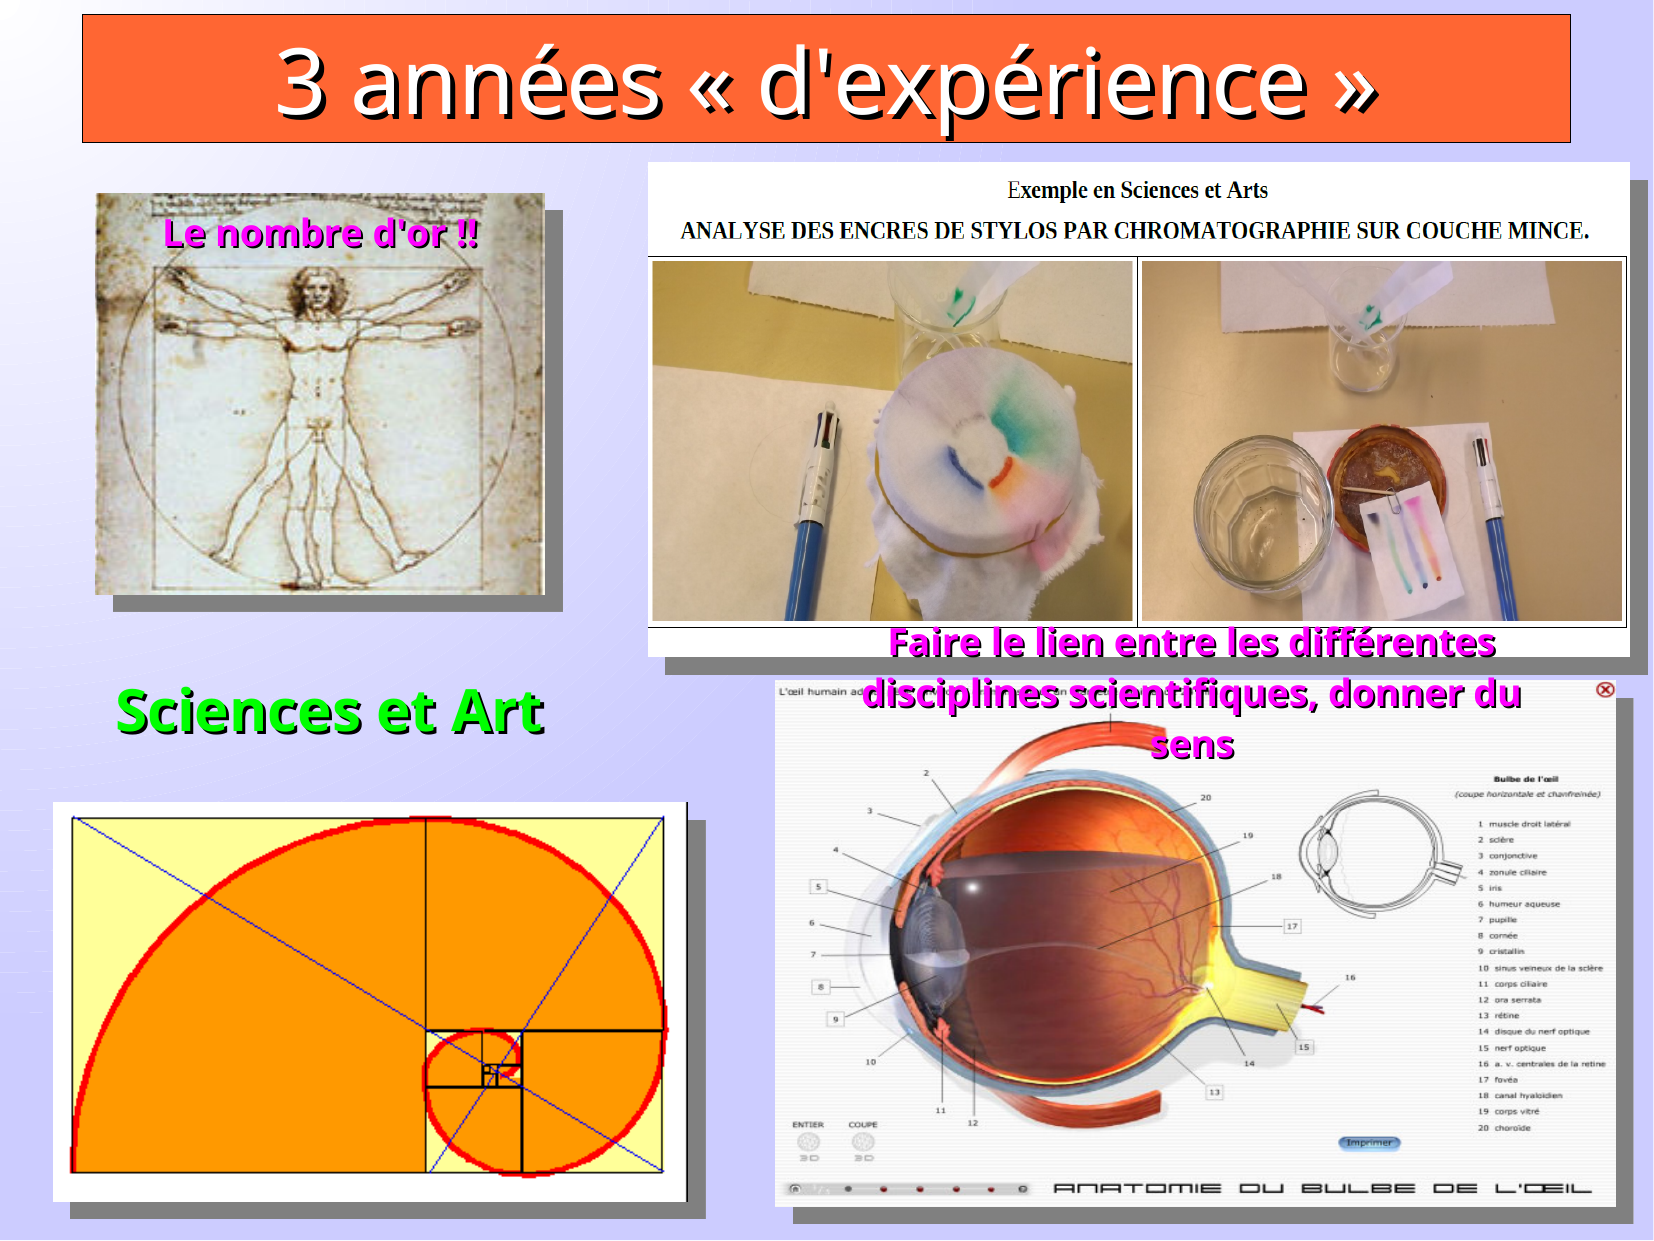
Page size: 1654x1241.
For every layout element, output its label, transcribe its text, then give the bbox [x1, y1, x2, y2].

text_box Sciences et Art [26, 661, 633, 758]
text_box Faire le lien entre les différentes disciplines scientifiques, donner du sens [805, 607, 1579, 728]
picture [648, 162, 1630, 657]
picture [53, 802, 688, 1202]
picture [95, 193, 545, 595]
title 3 années « d'expérience » [82, 14, 1571, 143]
picture [775, 680, 1616, 1207]
text_box Le nombre d'or !! [110, 199, 530, 267]
